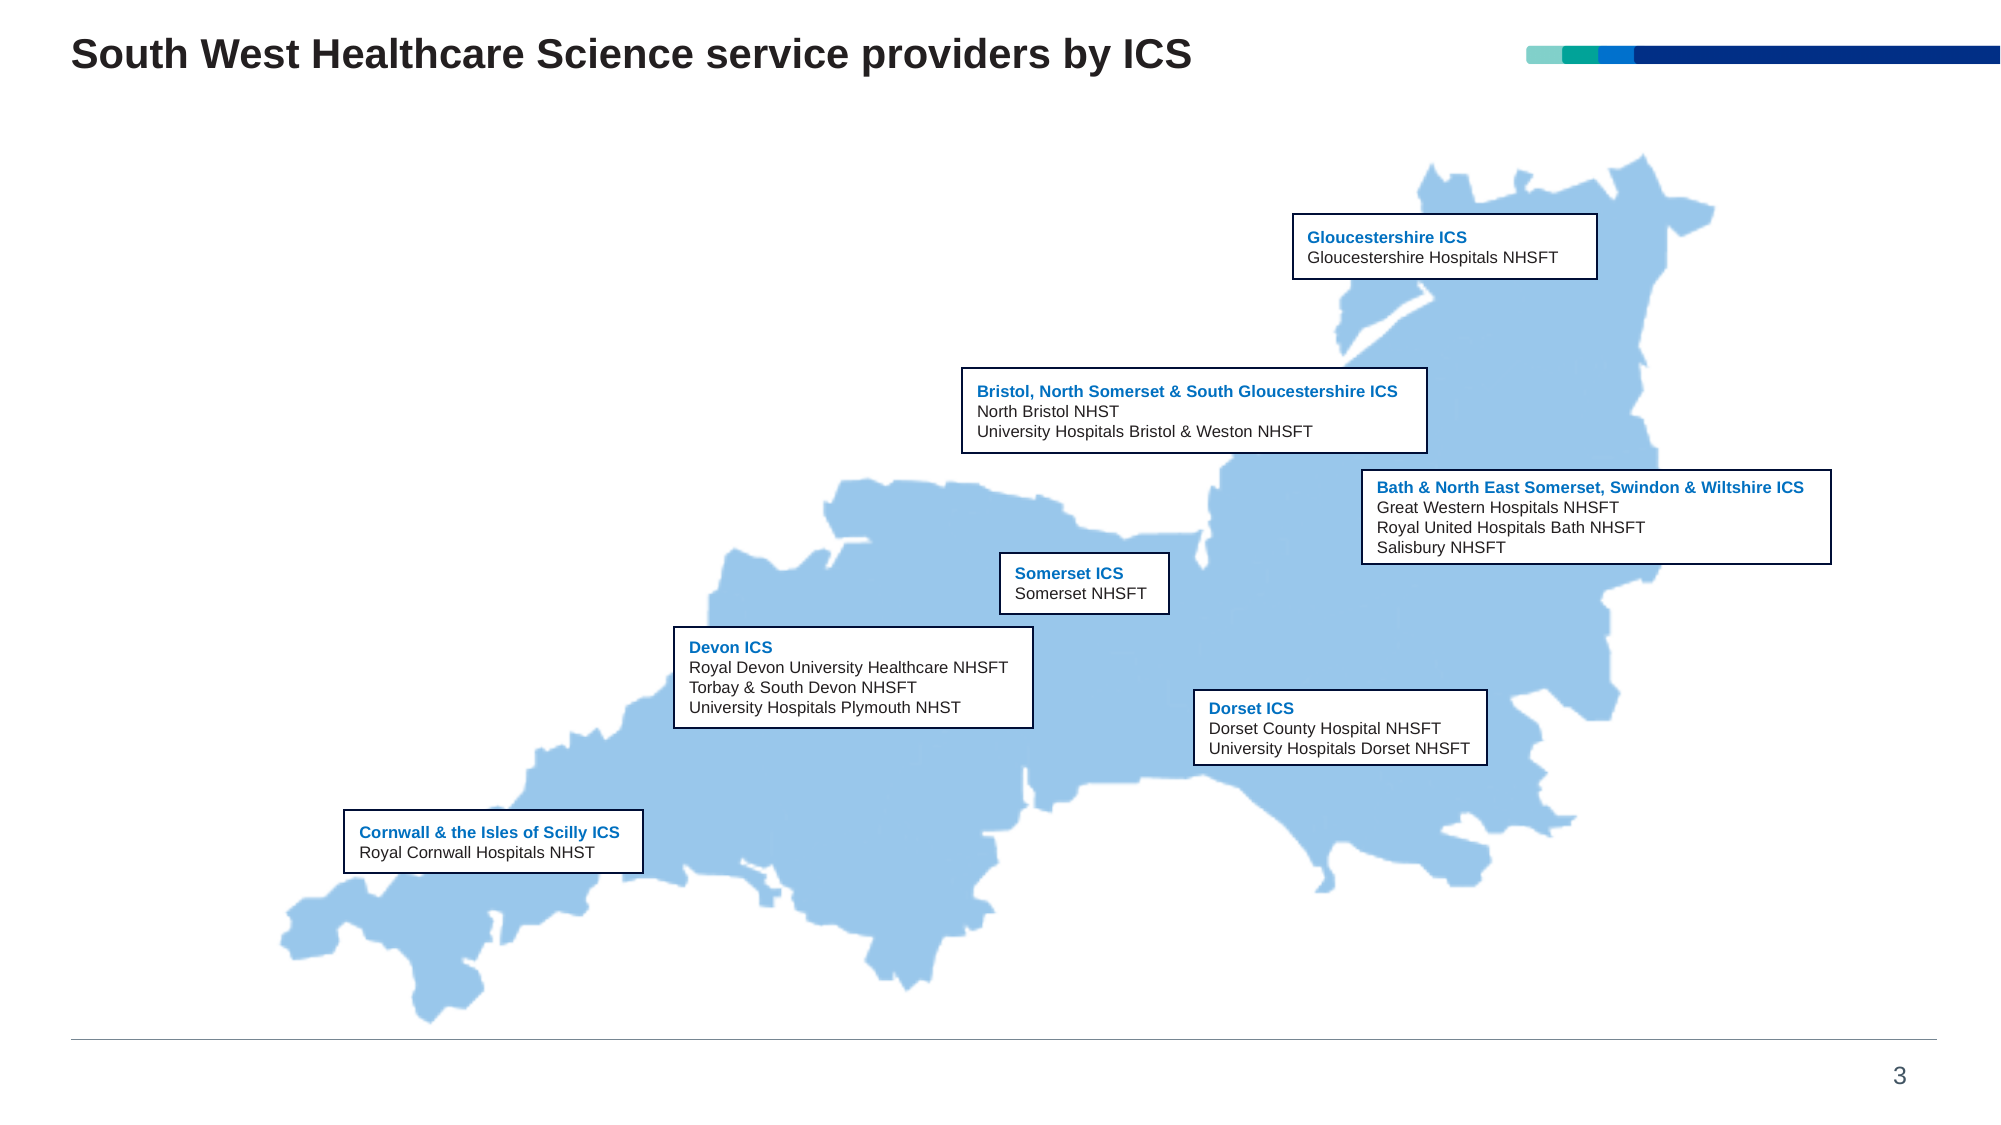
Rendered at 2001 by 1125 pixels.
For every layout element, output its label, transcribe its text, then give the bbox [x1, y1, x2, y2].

text_box Bath & North East Somerset, Swindon & Wiltshire ICS Great Western Hospitals NHSFT Royal United Hospitals Bath NHSFT Salisbury NHSFT [1362, 470, 1831, 564]
text_box Somerset ICS Somerset NHSFT [1000, 553, 1169, 614]
text_box Cornwall & the Isles of Scilly ICS Royal Cornwall Hospitals NHST [344, 810, 643, 873]
text_box Bristol, North Somerset & South Gloucestershire ICS North Bristol NHST University Hospitals Bristol & Weston NHSFT [962, 368, 1427, 453]
title South West Healthcare Science service providers by ICS [70, 32, 1513, 79]
text_box Gloucestershire ICS Gloucestershire Hospitals NHSFT [1293, 214, 1597, 279]
picture [270, 145, 1730, 1052]
text_box Devon ICS Royal Devon University Healthcare NHSFT Torbay & South Devon NHSFT University Hospitals Plymouth NHST [674, 627, 1033, 728]
text_box Dorset ICS Dorset County Hospital NHSFT University Hospitals Dorset NHSFT [1194, 690, 1487, 765]
